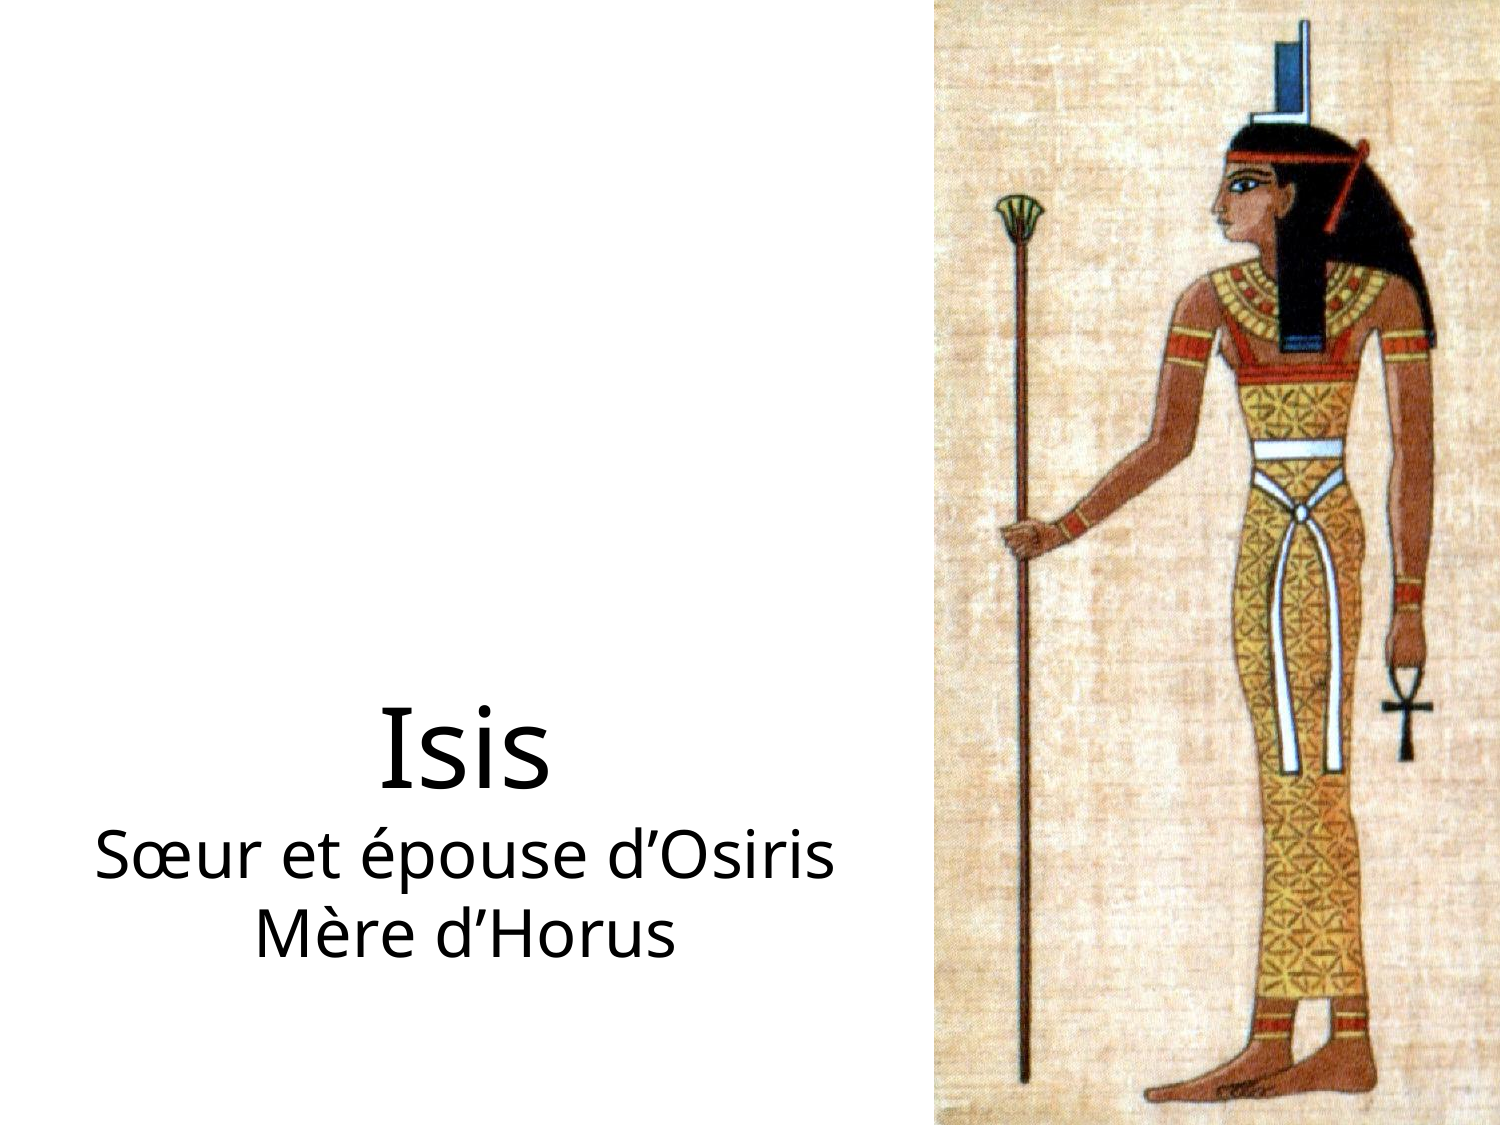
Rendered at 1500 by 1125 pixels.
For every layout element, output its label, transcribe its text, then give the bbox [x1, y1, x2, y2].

picture [934, 0, 1500, 1125]
text_box Isis Sœur et épouse d’Osiris Mère d’Horus [79, 668, 853, 1060]
